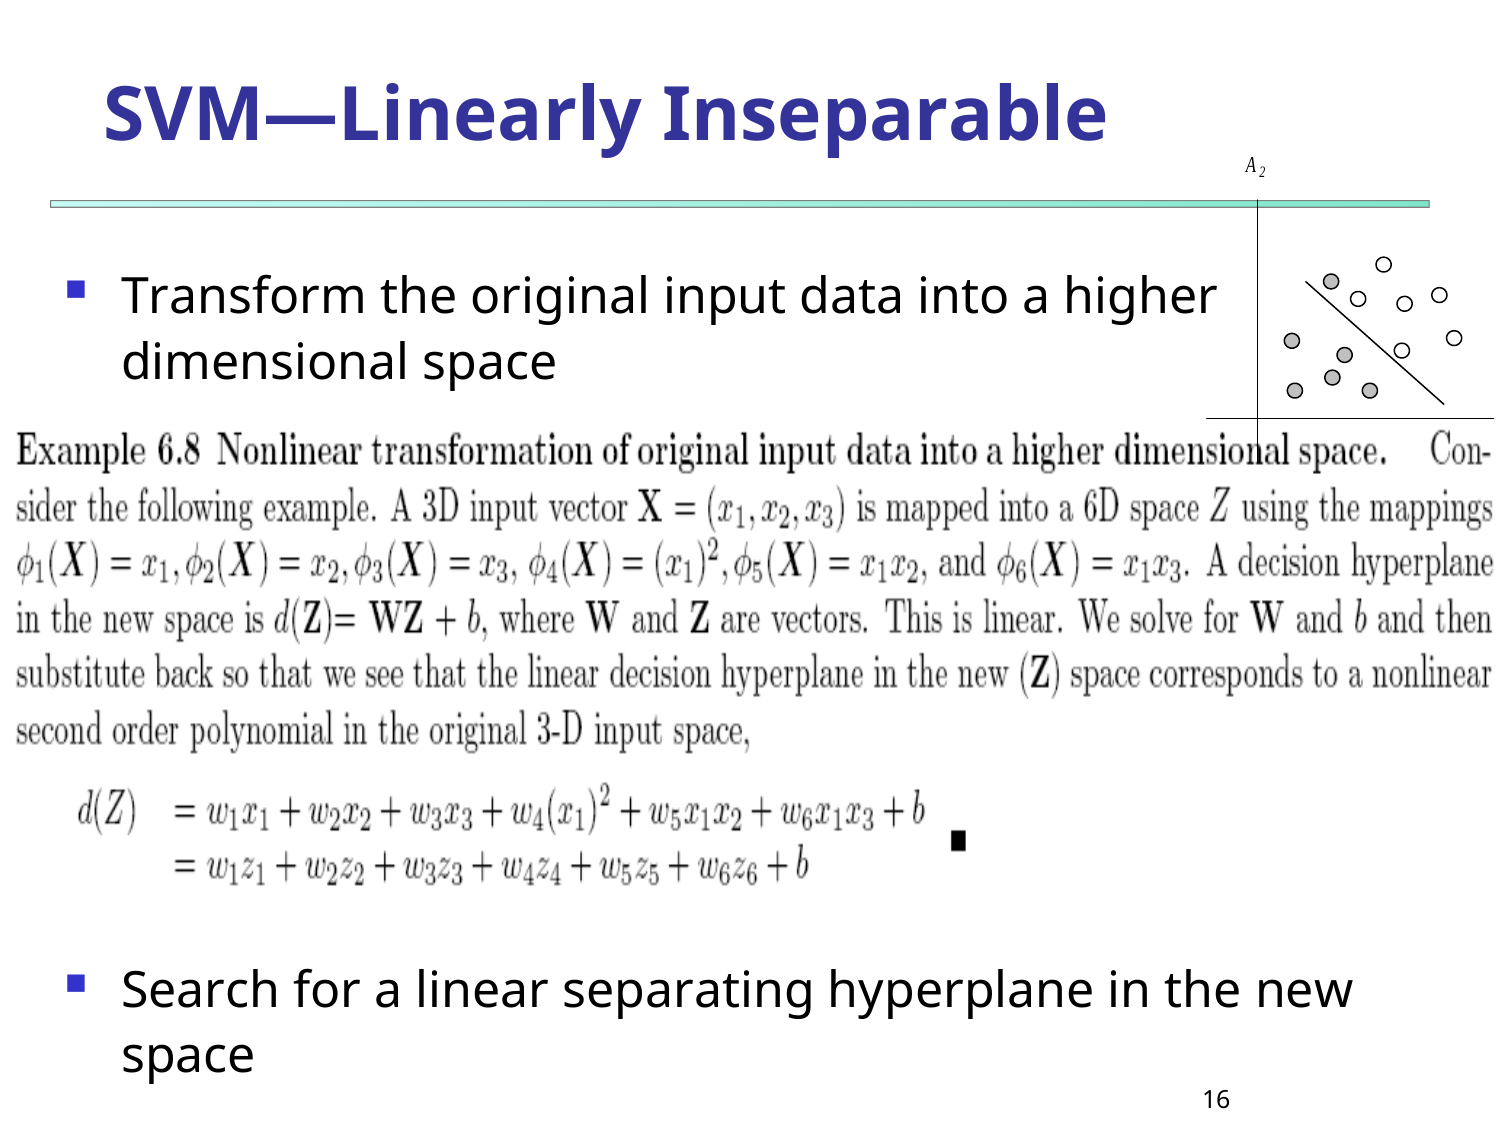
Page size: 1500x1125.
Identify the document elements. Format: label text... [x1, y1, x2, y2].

text_box <number> [1187, 1062, 1500, 1125]
text_box [1205, 151, 1500, 464]
title SVM—Linearly Inseparable [0, 57, 1213, 163]
text_box Transform the original input data into a higher dimensional space Search for a linear separating hyperplane in the new space [49, 249, 1205, 424]
text_box Transform the original input data into a higher dimensional space Search for a linear separating hyperplane in the new space [49, 888, 1438, 1075]
picture [12, 424, 1500, 888]
